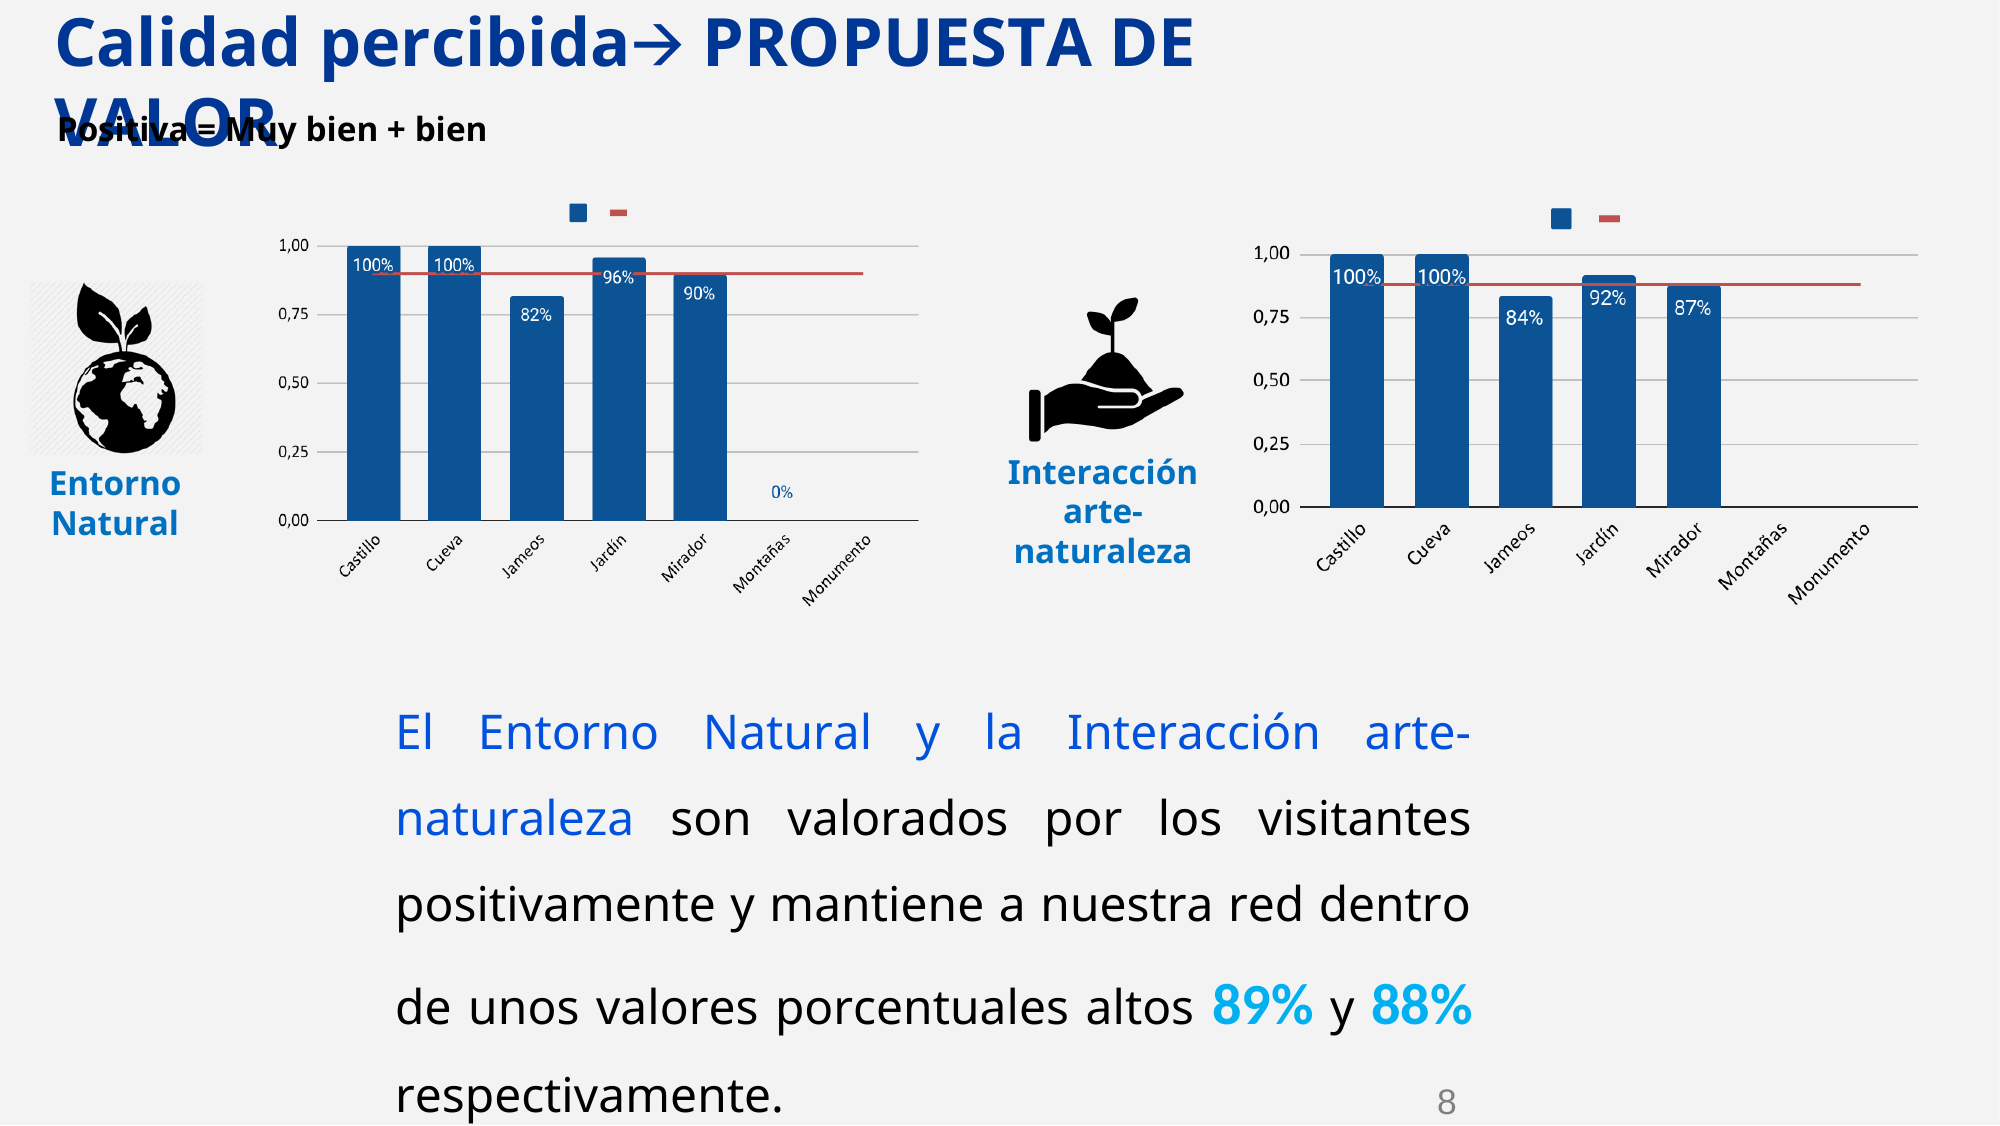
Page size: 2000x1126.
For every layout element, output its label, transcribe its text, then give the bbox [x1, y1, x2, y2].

text_box Positiva = Muy bien + bien [56, 101, 1123, 157]
text_box Entorno Natural [0, 454, 233, 551]
picture [1231, 186, 1939, 624]
picture [29, 281, 203, 455]
text_box <número> [1419, 1069, 1886, 1126]
text_box Calidad percibida🡪 PROPUESTA DE VALOR [54, 0, 1333, 120]
picture [1011, 274, 1201, 464]
picture [257, 181, 939, 626]
text_box Interacción arte-naturaleza [963, 443, 1231, 540]
text_box El Entorno Natural y la Interacción arte-naturaleza son valorados por los visitantes positivamente y mantiene a nuestra red dentro de unos valores porcentuales altos 89% y 88% respectivamente. [367, 644, 1539, 1050]
